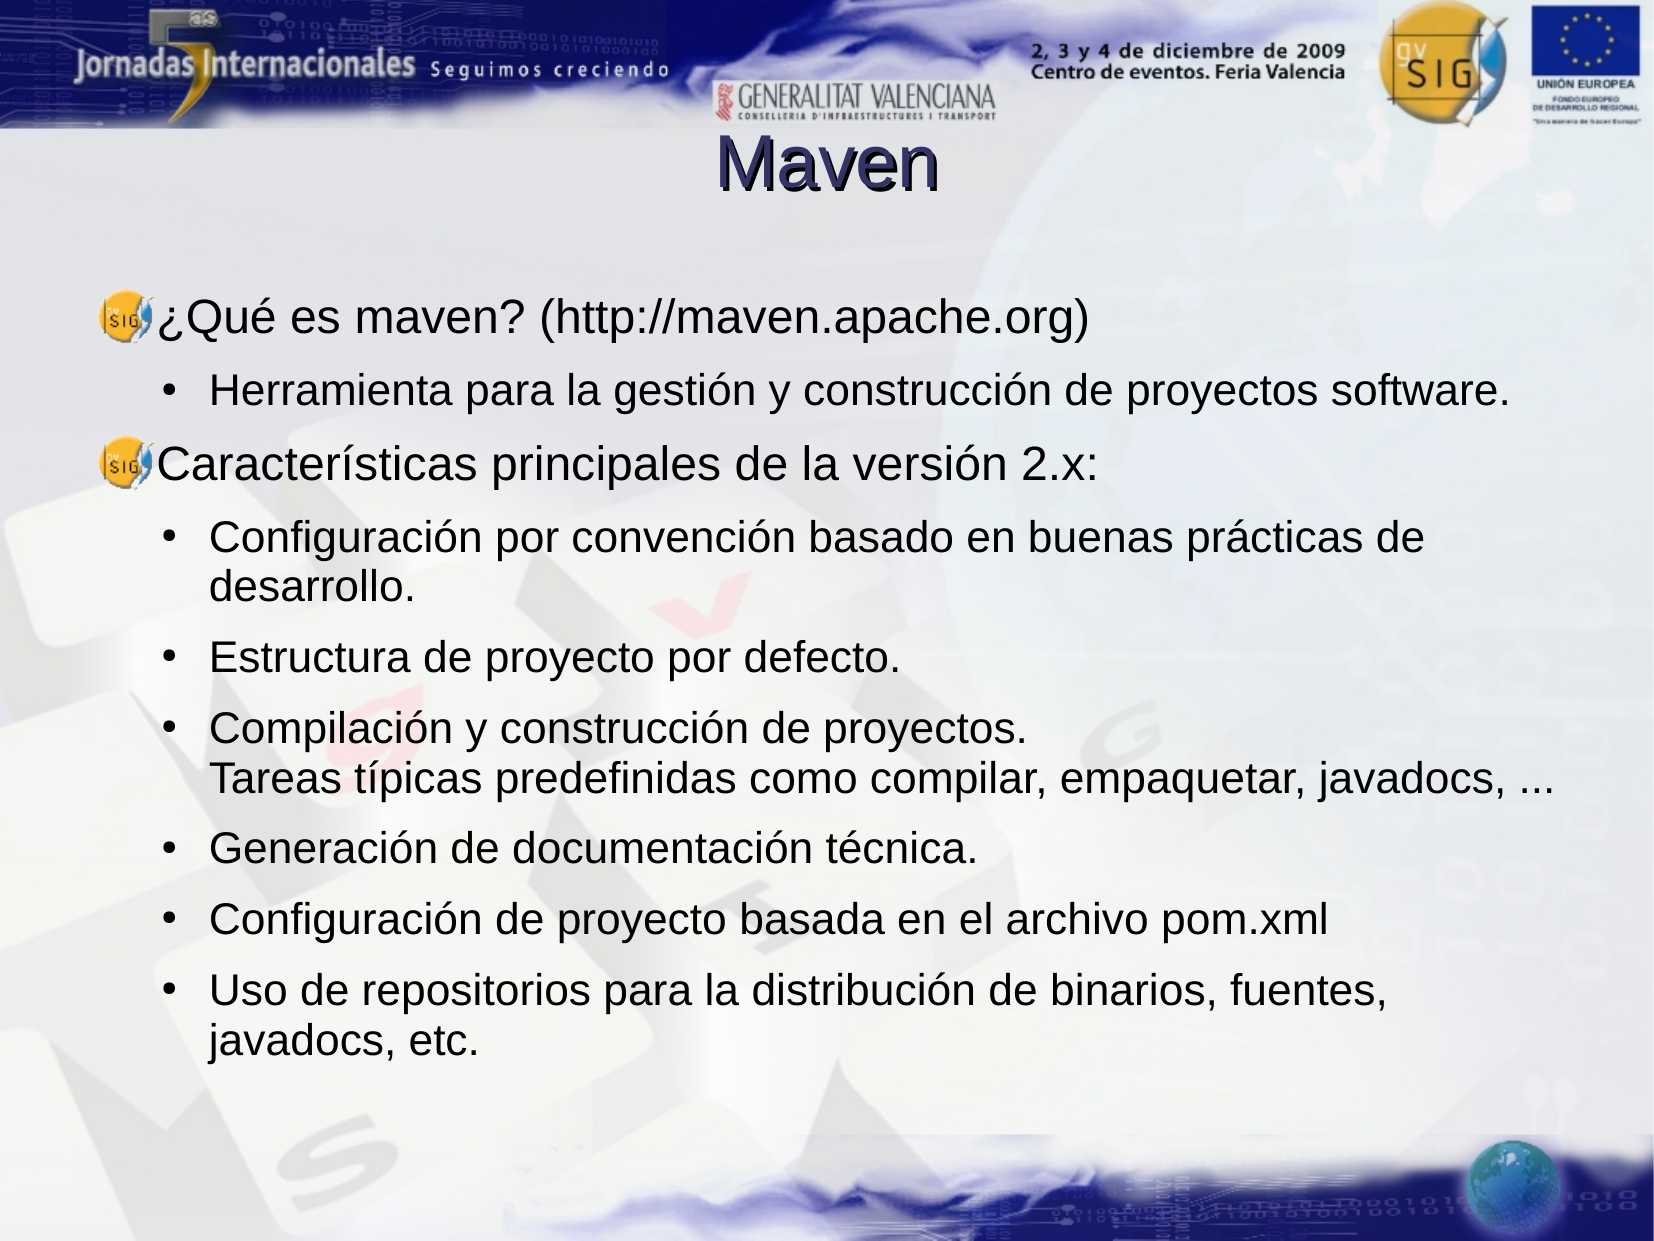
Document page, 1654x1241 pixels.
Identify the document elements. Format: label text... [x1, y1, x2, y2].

list ¿Qué es maven? (http://maven.apache.org) Herramienta para la gestión y construcción de proyectos software. Características principales de la versión 2.x: Configuración por convención basado en buenas prácticas de desarrollo. Estructura de proyecto por defecto. Compilación y construcción de proyectos. Tareas típicas predefinidas como compilar, empaquetar, javadocs, ... Generación de documentación técnica. Configuración de proyecto basada en el archivo pom.xml Uso de repositorios para la distribución de binarios, fuentes, javadocs, etc. [82, 290, 1571, 1109]
picture [0, 0, 1654, 1241]
title Maven [82, 47, 1571, 258]
